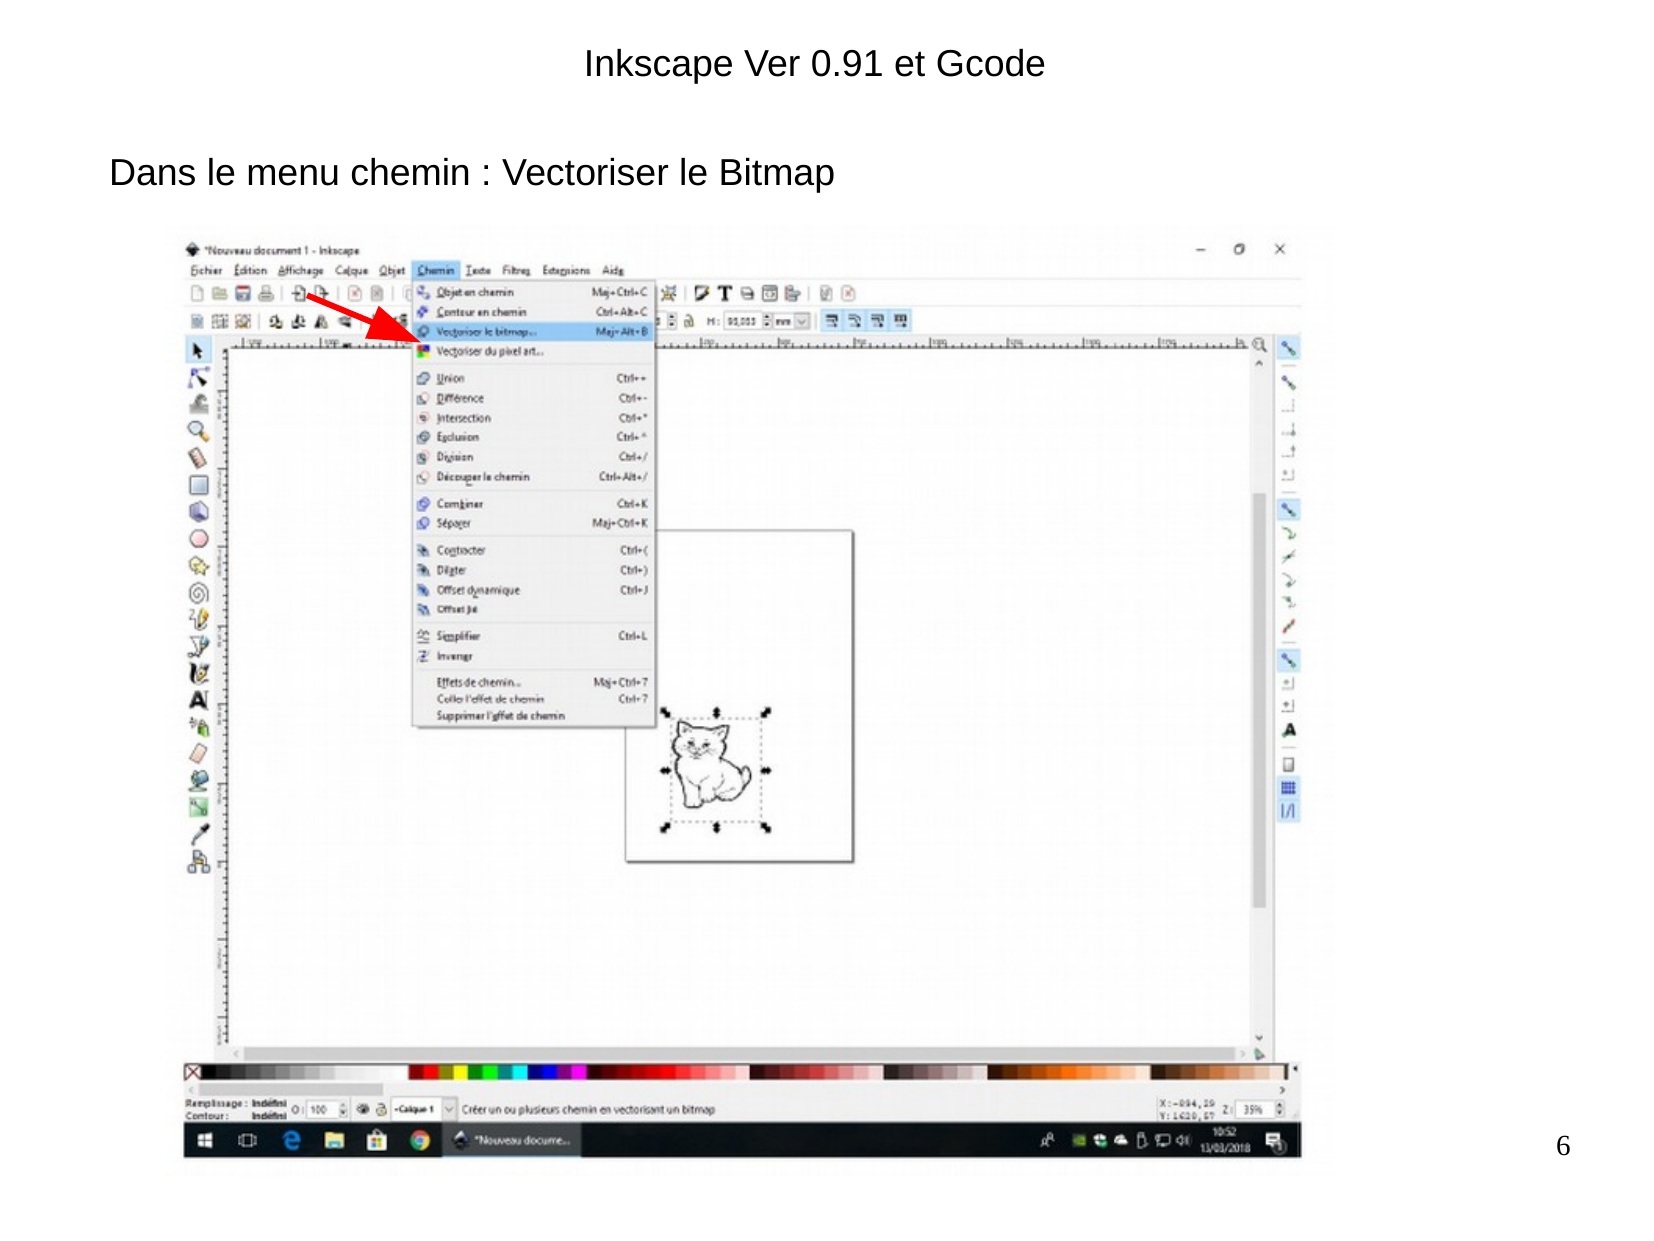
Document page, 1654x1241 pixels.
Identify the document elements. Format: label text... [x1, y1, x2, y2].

text_box Dans le menu chemin : Vectoriser le Bitmap [94, 144, 1630, 243]
picture [165, 243, 1335, 1177]
text_box Inkscape Ver 0.91 et Gcode [106, 35, 1524, 93]
